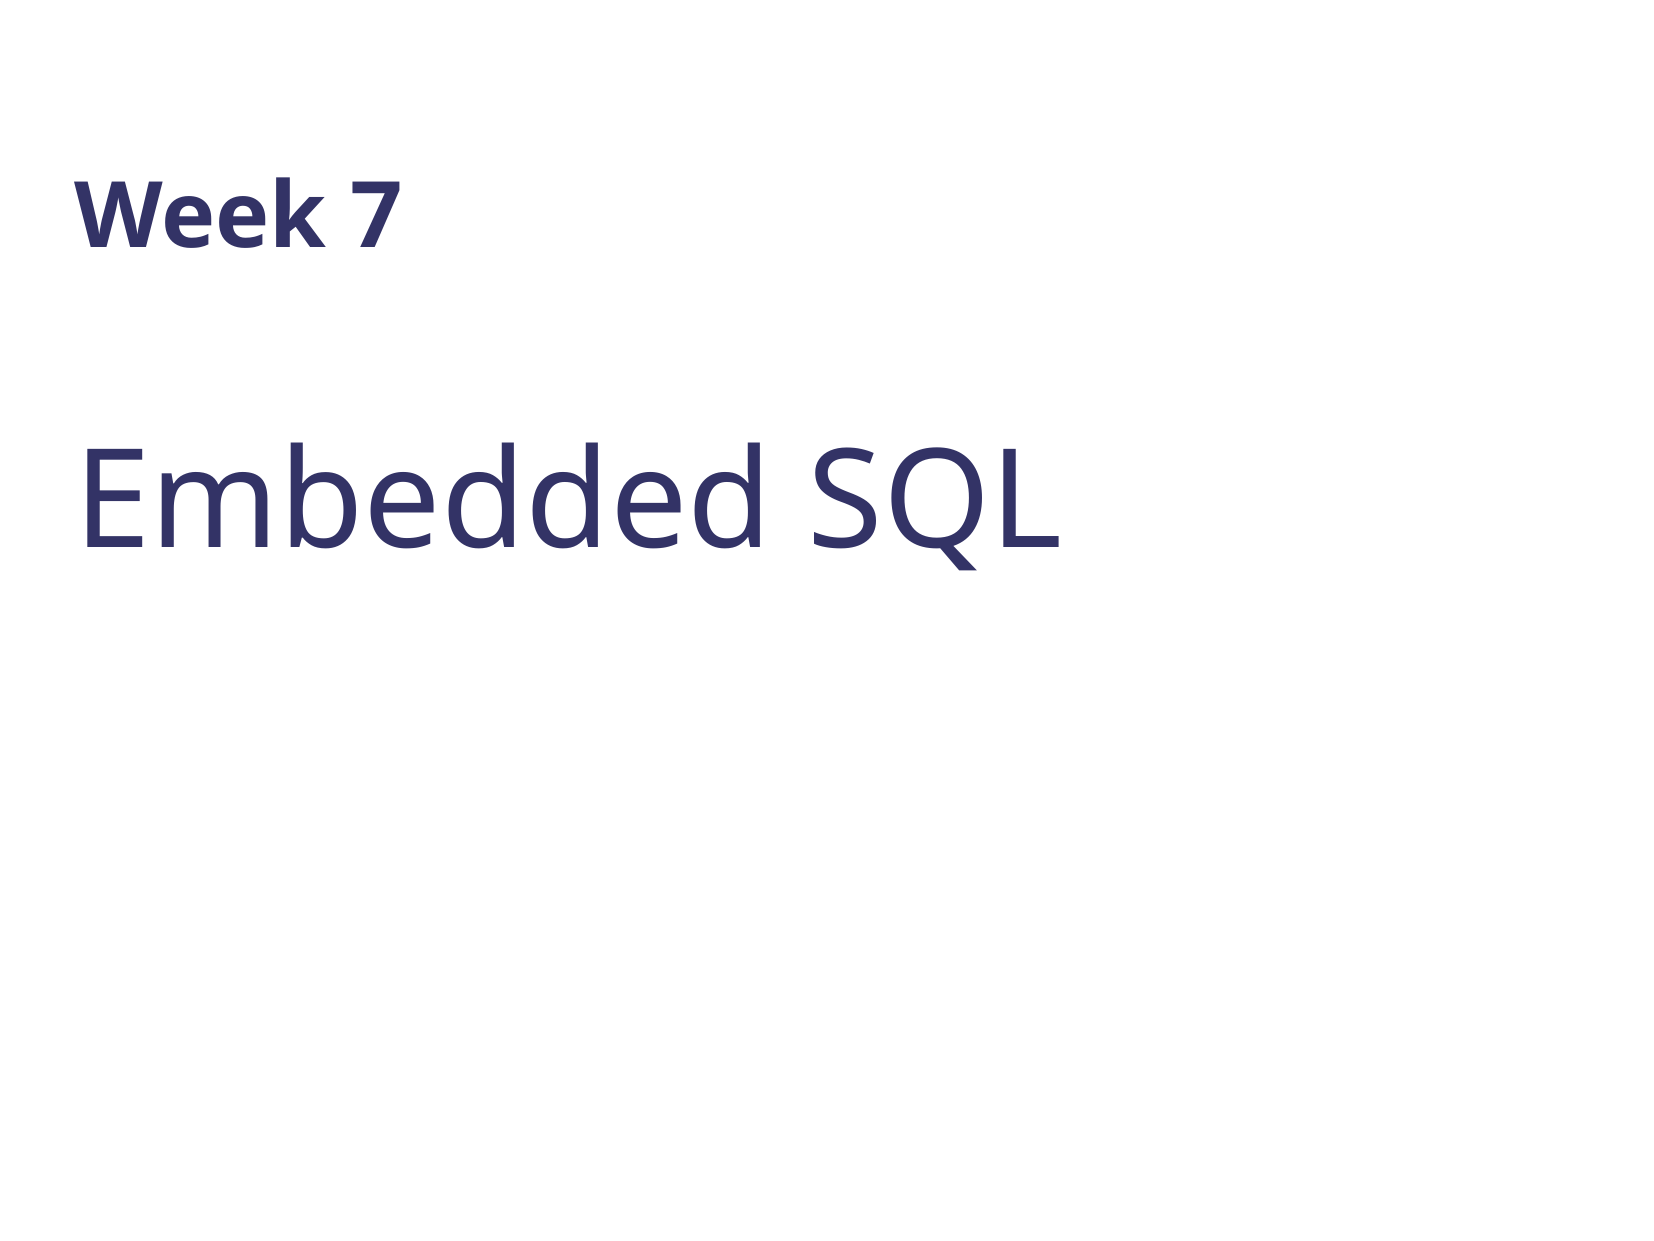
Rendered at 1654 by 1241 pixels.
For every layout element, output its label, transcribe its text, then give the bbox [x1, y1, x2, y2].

title Week 7 Embedded SQL [74, 150, 1651, 1163]
